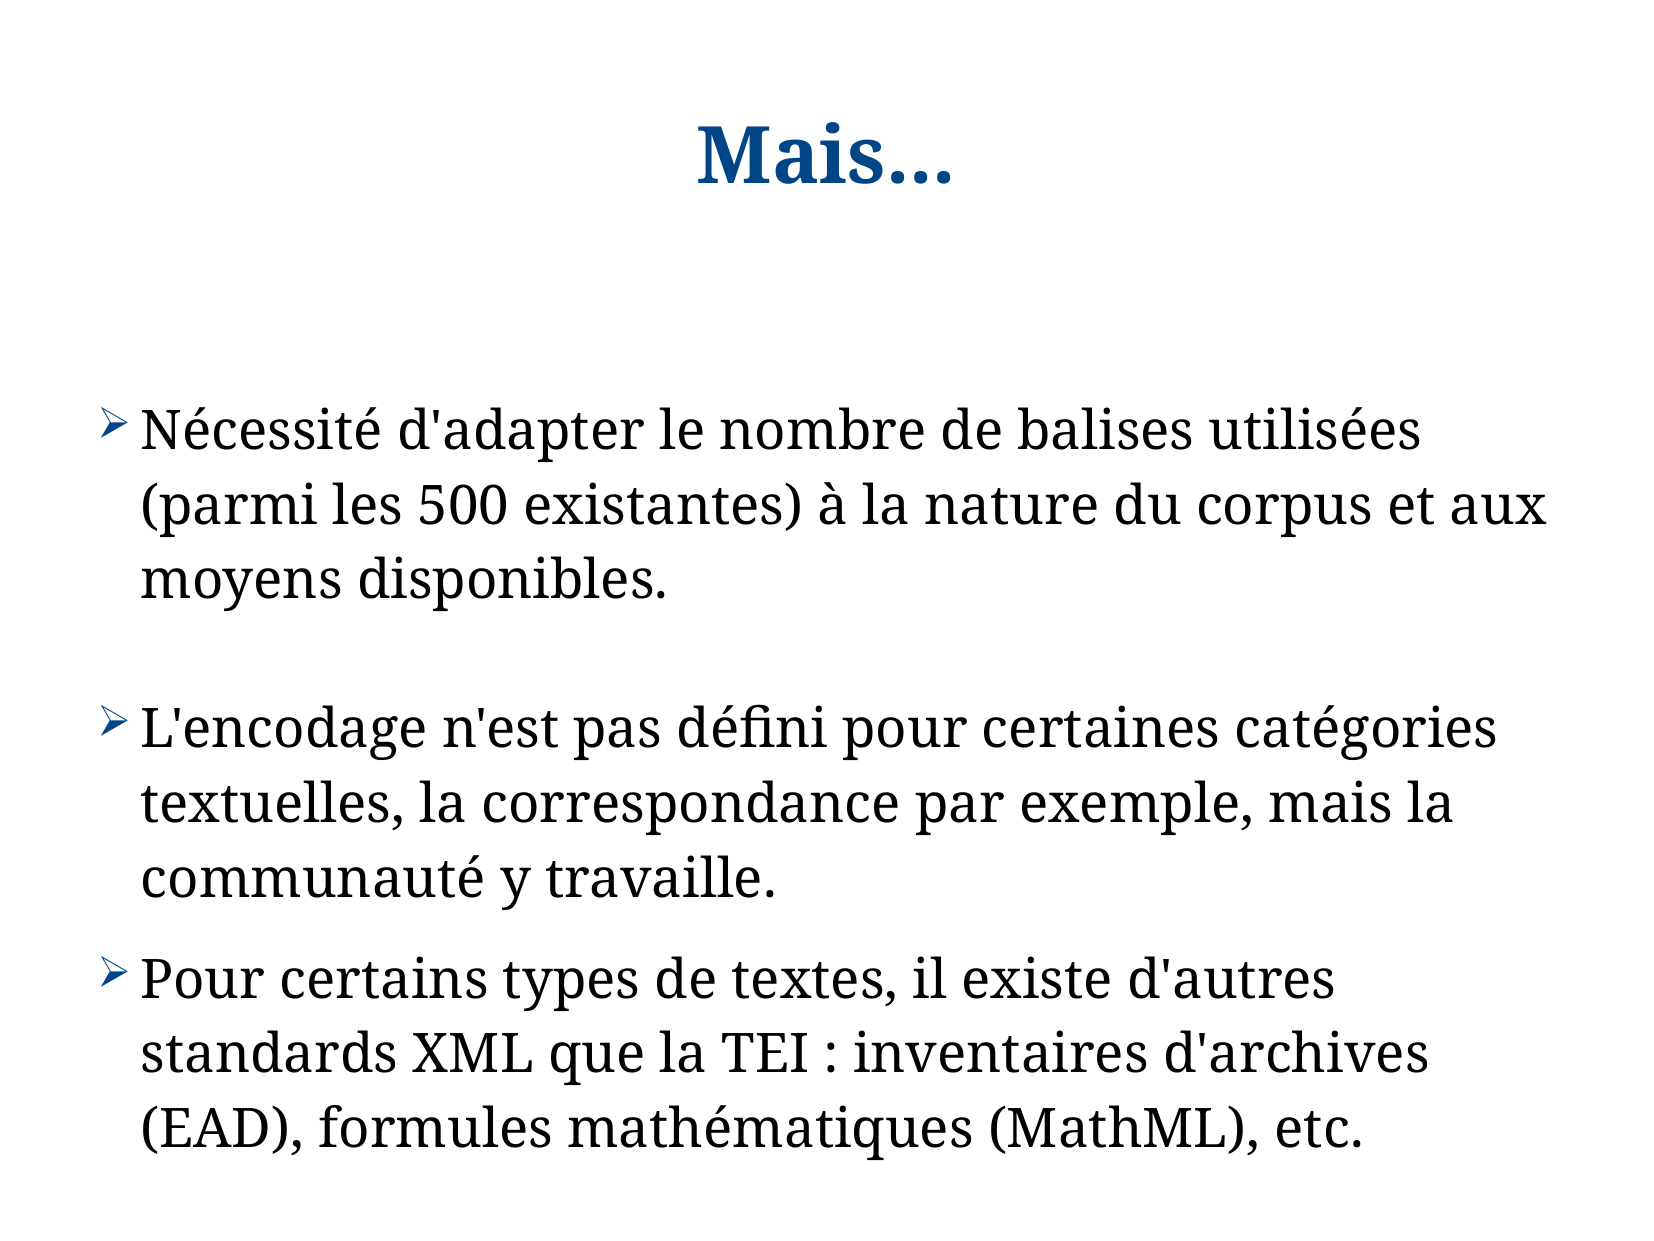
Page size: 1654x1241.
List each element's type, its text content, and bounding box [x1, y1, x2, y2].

list Nécessité d'adapter le nombre de balises utilisées (parmi les 500 existantes) à la nature du corpus et aux moyens disponibles. L'encodage n'est pas défini pour certaines catégories textuelles, la correspondance par exemple, mais la communauté y travaille. Pour certains types de textes, il existe d'autres standards XML que la TEI : inventaires d'archives (EAD), formules mathématiques (MathML), etc. [82, 290, 1571, 1170]
title Mais... [82, 49, 1571, 257]
